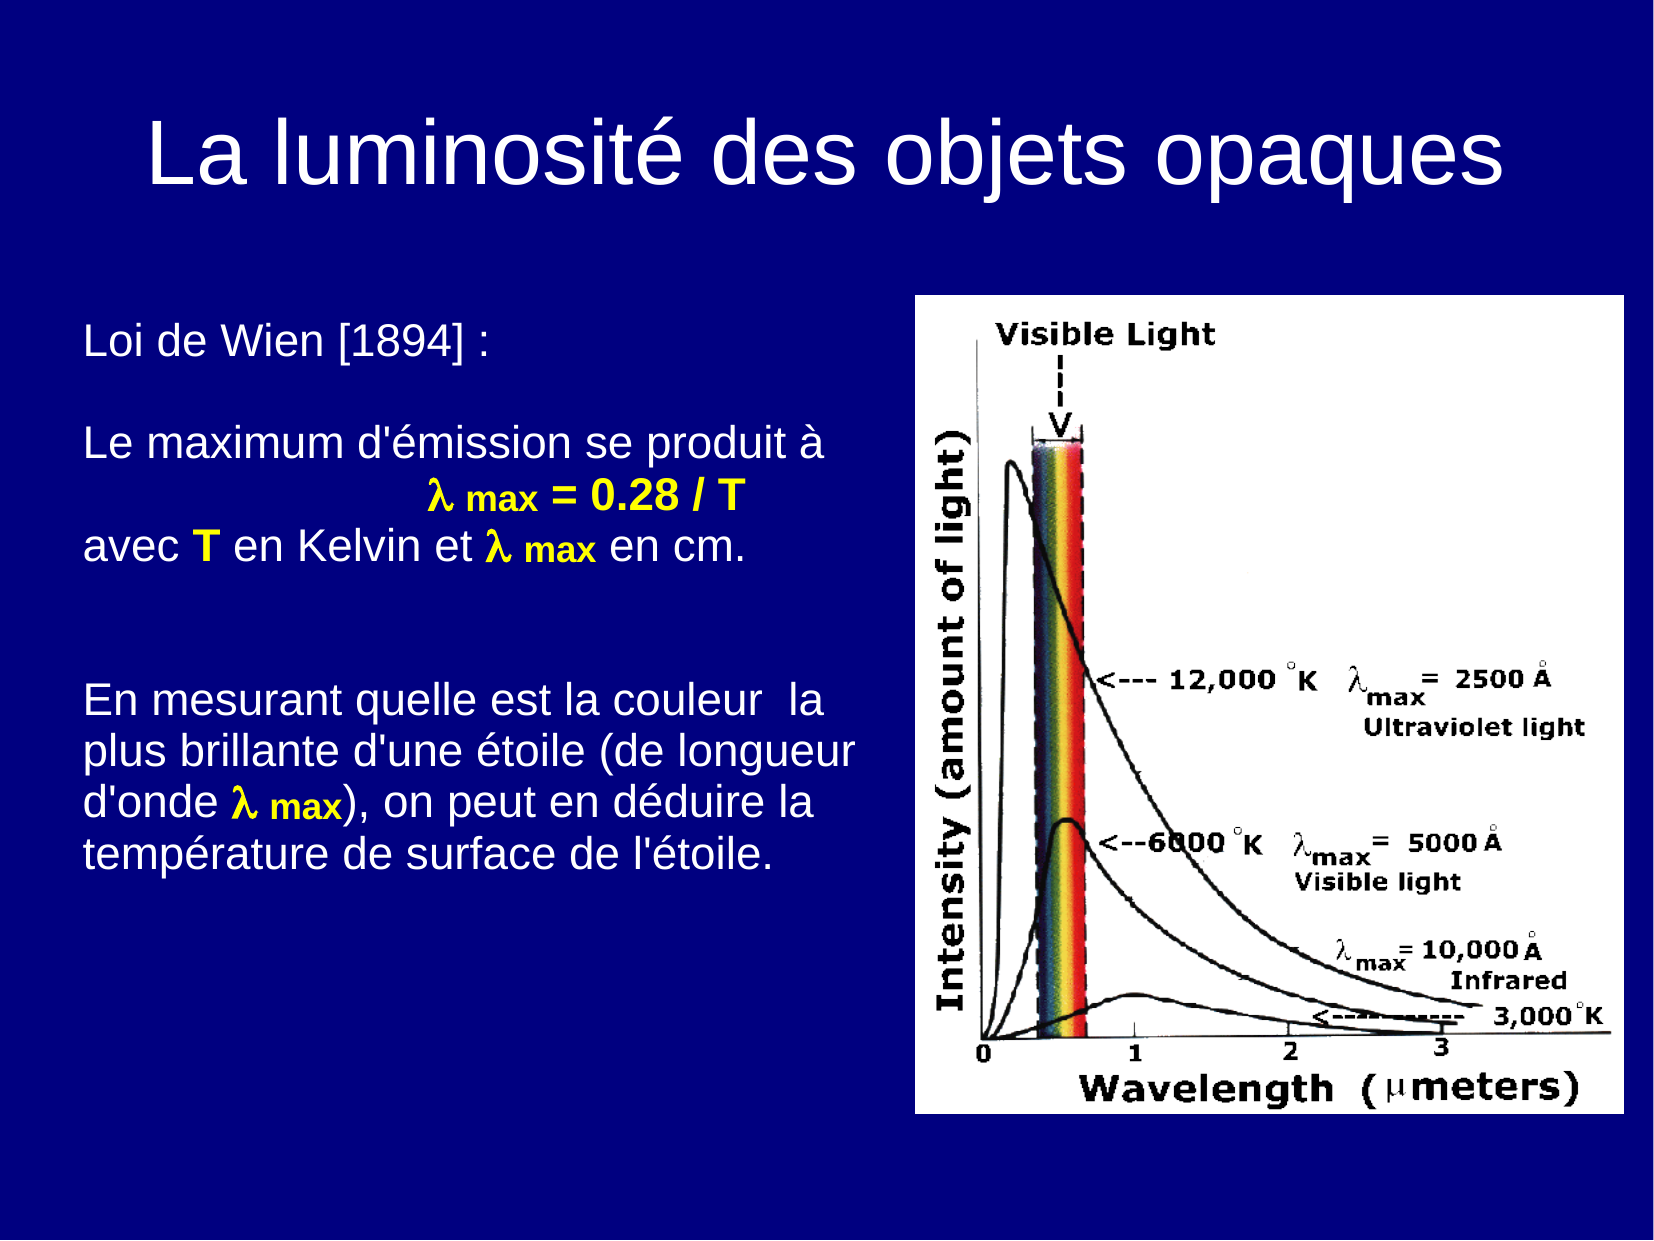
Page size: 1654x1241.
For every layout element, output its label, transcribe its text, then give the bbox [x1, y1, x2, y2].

title La luminosité des objets opaques [82, 49, 1571, 257]
picture [915, 295, 1625, 1115]
subtitle Loi de Wien [1894] : Le maximum d'émission se produit à l max = 0.28 / T avec T en Kelvin et l max en cm. En mesurant quelle est la couleur la plus brillante d'une étoile (de longueur d'onde l max), on peut en déduire la température de surface de l'étoile. [82, 297, 886, 1102]
